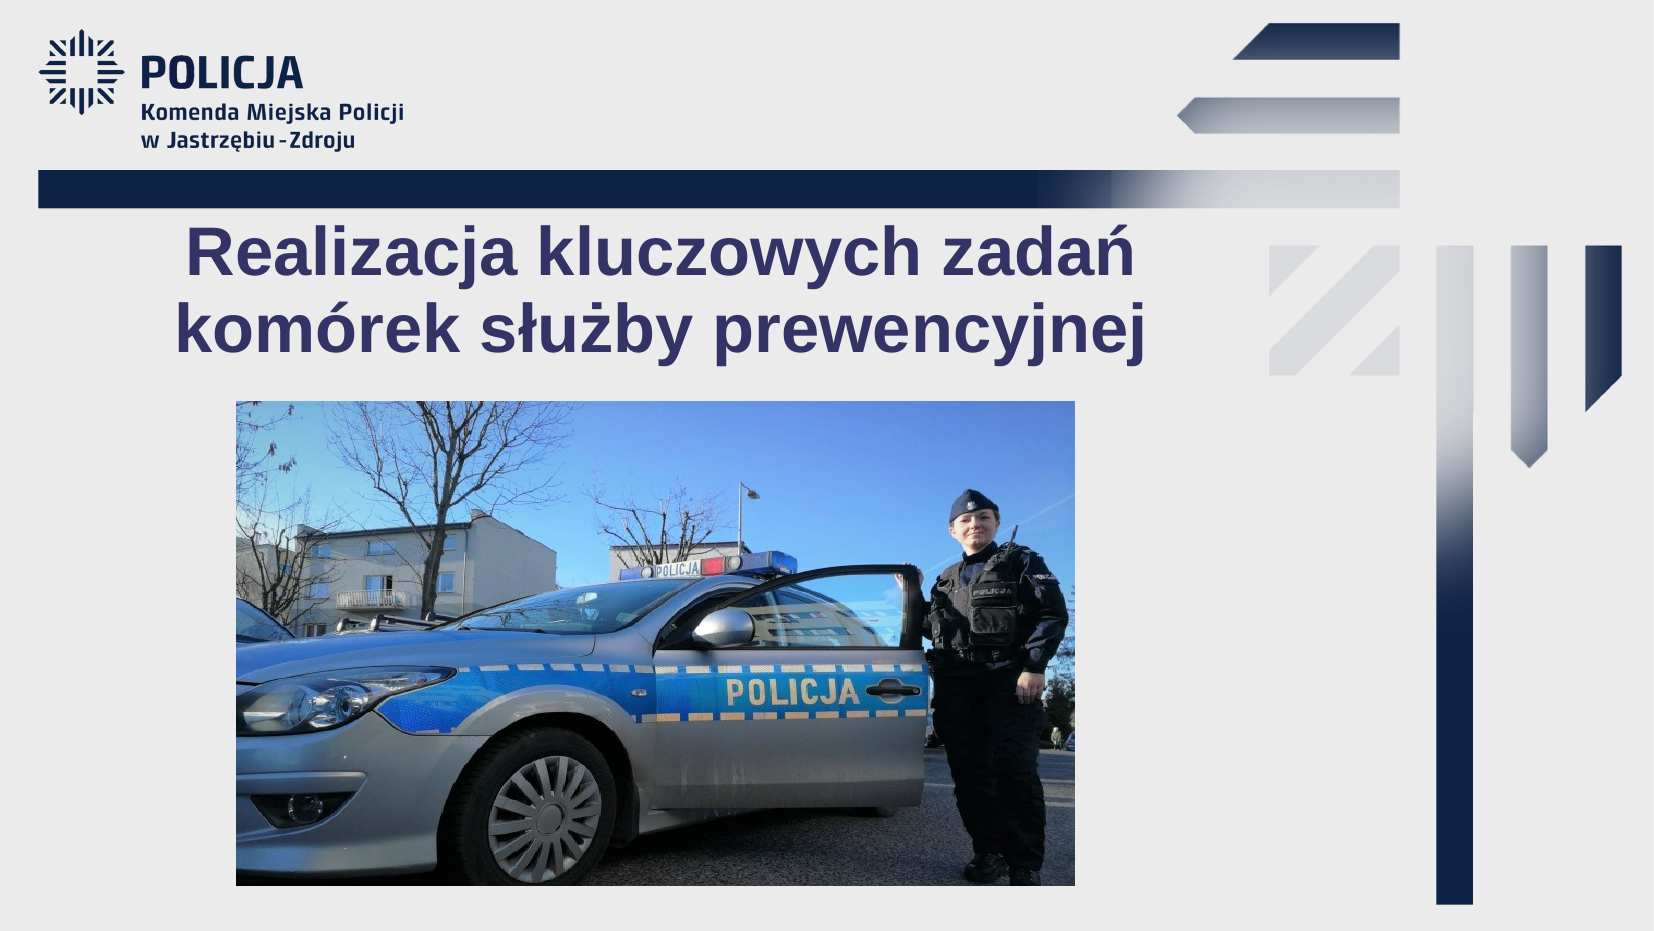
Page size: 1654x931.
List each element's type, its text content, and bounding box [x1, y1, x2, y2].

picture [0, 0, 1654, 931]
title Realizacja kluczowych zadań komórek służby prewencyjnej [106, 212, 1217, 368]
